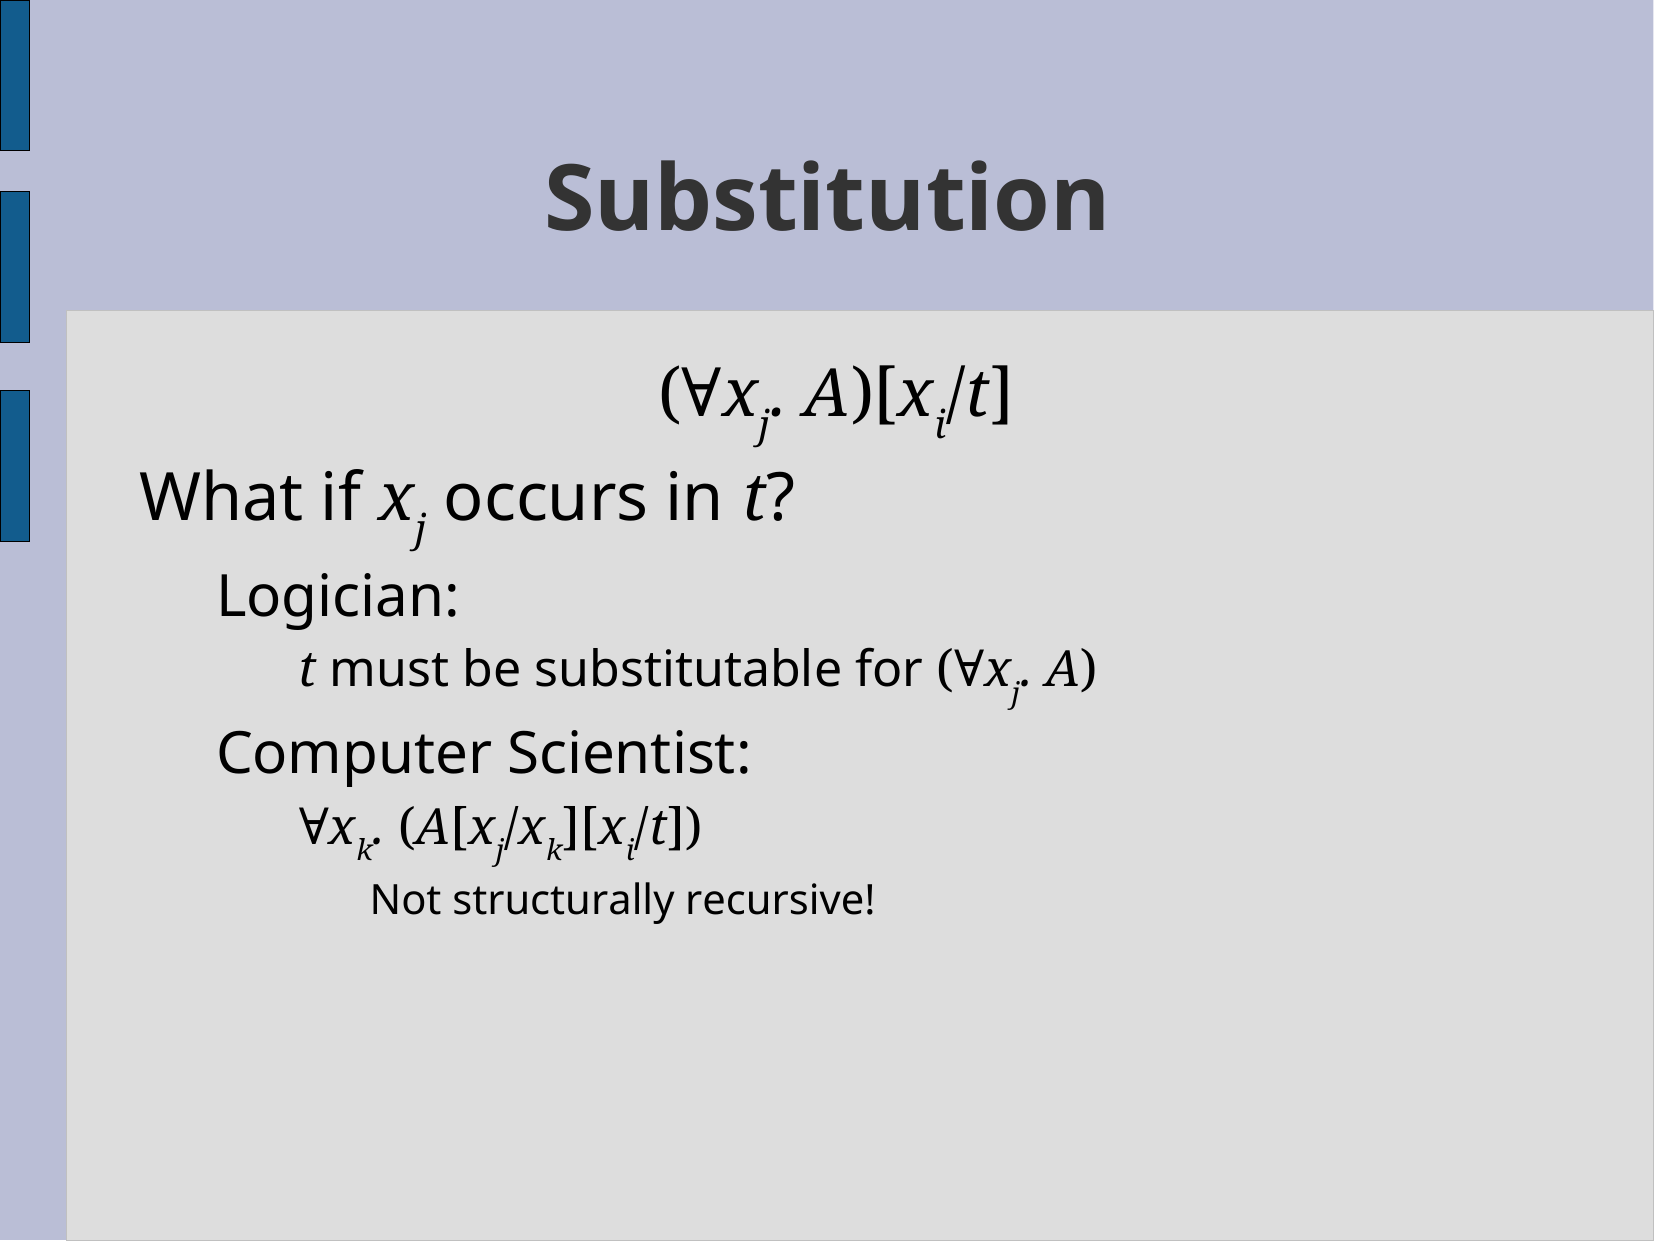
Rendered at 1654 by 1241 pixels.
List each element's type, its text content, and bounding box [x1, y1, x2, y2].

list (∀xj. A)[xi/t] What if xj occurs in t? Logician: t must be substitutable for (∀xj. A) Computer Scientist: ∀xk. (A[xj/xk][xi/t]) Not structurally recursive! [121, 344, 1534, 1127]
title Substitution [121, 91, 1534, 299]
